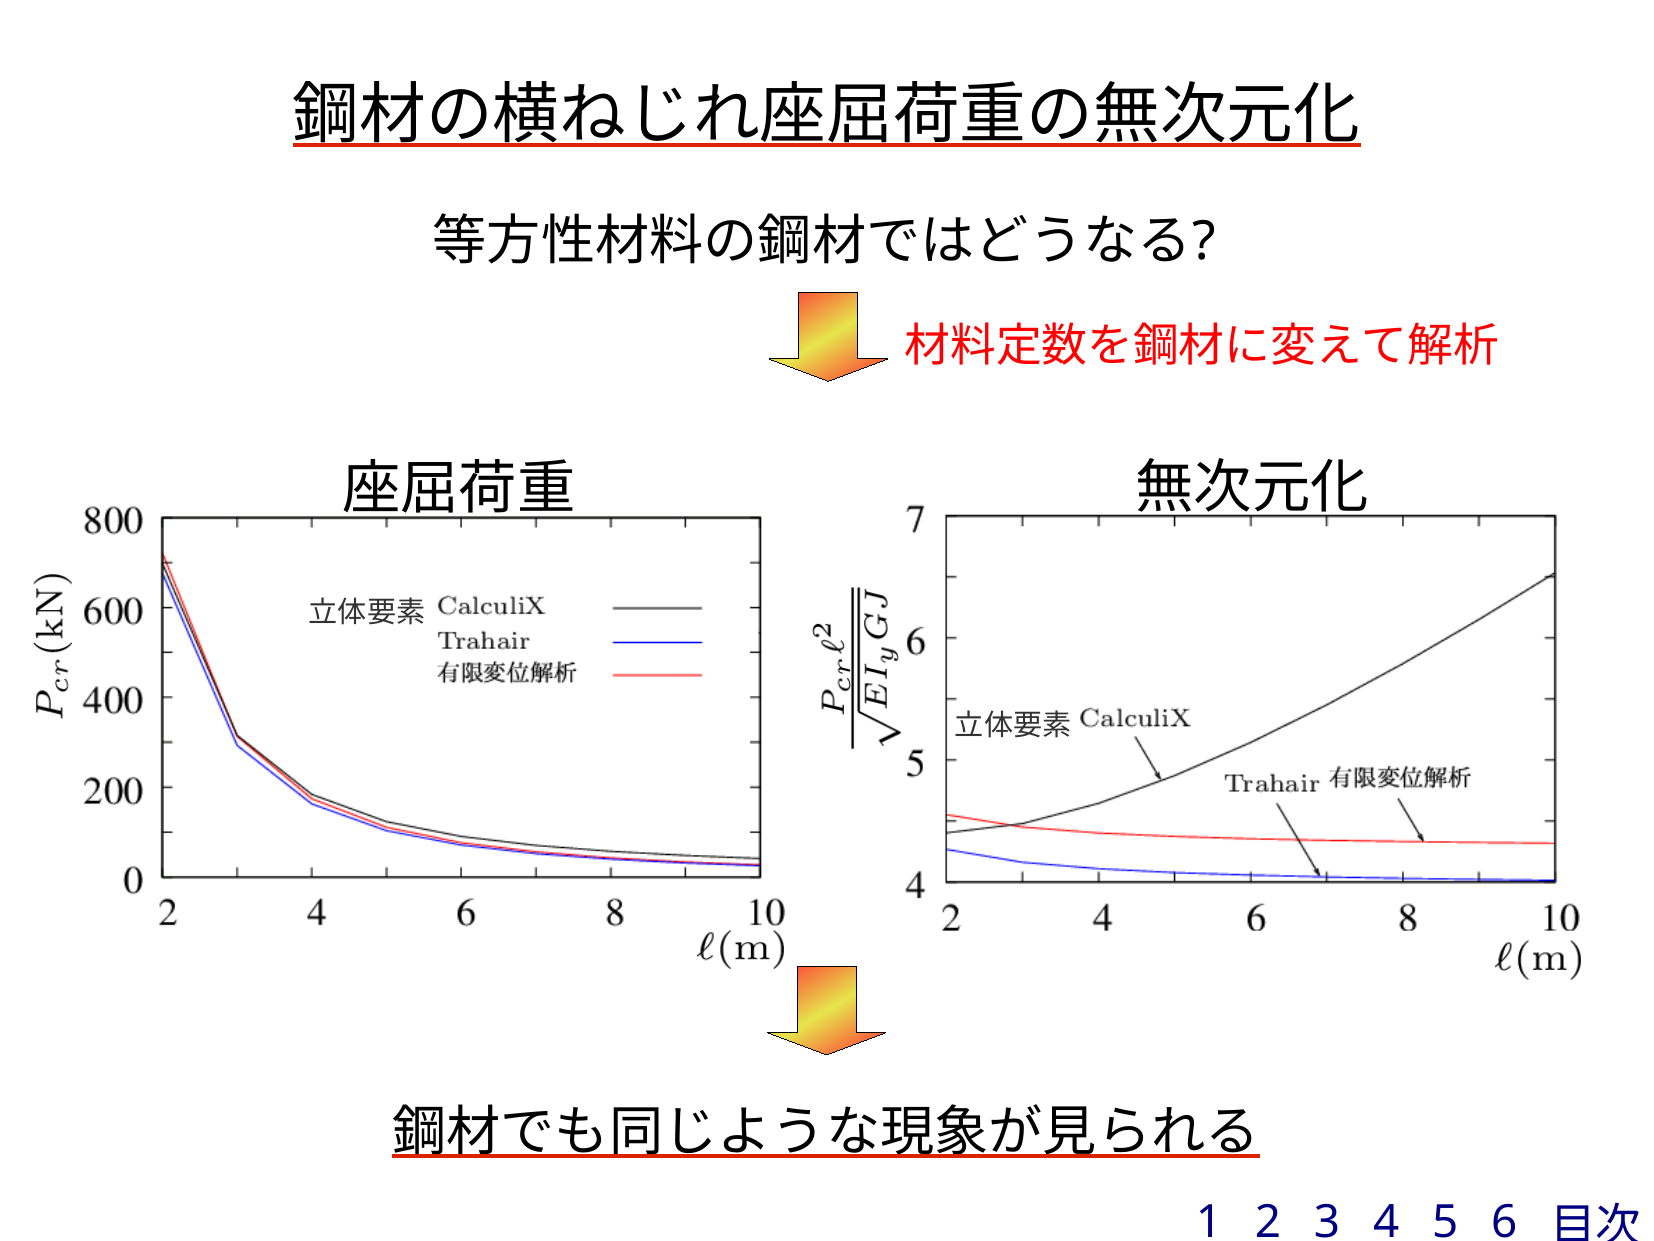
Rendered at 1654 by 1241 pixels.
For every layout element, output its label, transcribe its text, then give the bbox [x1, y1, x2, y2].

text_box 立体要素 [940, 693, 1104, 741]
text_box 1 [1181, 1181, 1240, 1241]
text_box 材料定数を鋼材に変えて解析 [889, 301, 1540, 367]
text_box 5 [1417, 1181, 1476, 1241]
text_box 2 [1240, 1181, 1359, 1241]
text_box [769, 292, 888, 382]
text_box 鋼材の横ねじれ座屈荷重の無次元化 [250, 52, 1403, 141]
text_box 鋼材でも同じような現象が見られる [377, 1080, 1297, 1155]
text_box 無次元化 [1121, 432, 1387, 511]
text_box [767, 966, 886, 1055]
text_box 4 [1359, 1181, 1417, 1241]
text_box 立体要素 [293, 580, 458, 628]
text_box 6 [1476, 1181, 1565, 1241]
text_box 目次 [1565, 1181, 1654, 1241]
text_box [147, 118, 1241, 188]
picture [31, 483, 1625, 1054]
text_box 等方性材料の鋼材ではどうなる? [417, 188, 1329, 263]
text_box 座屈荷重 [327, 434, 594, 513]
